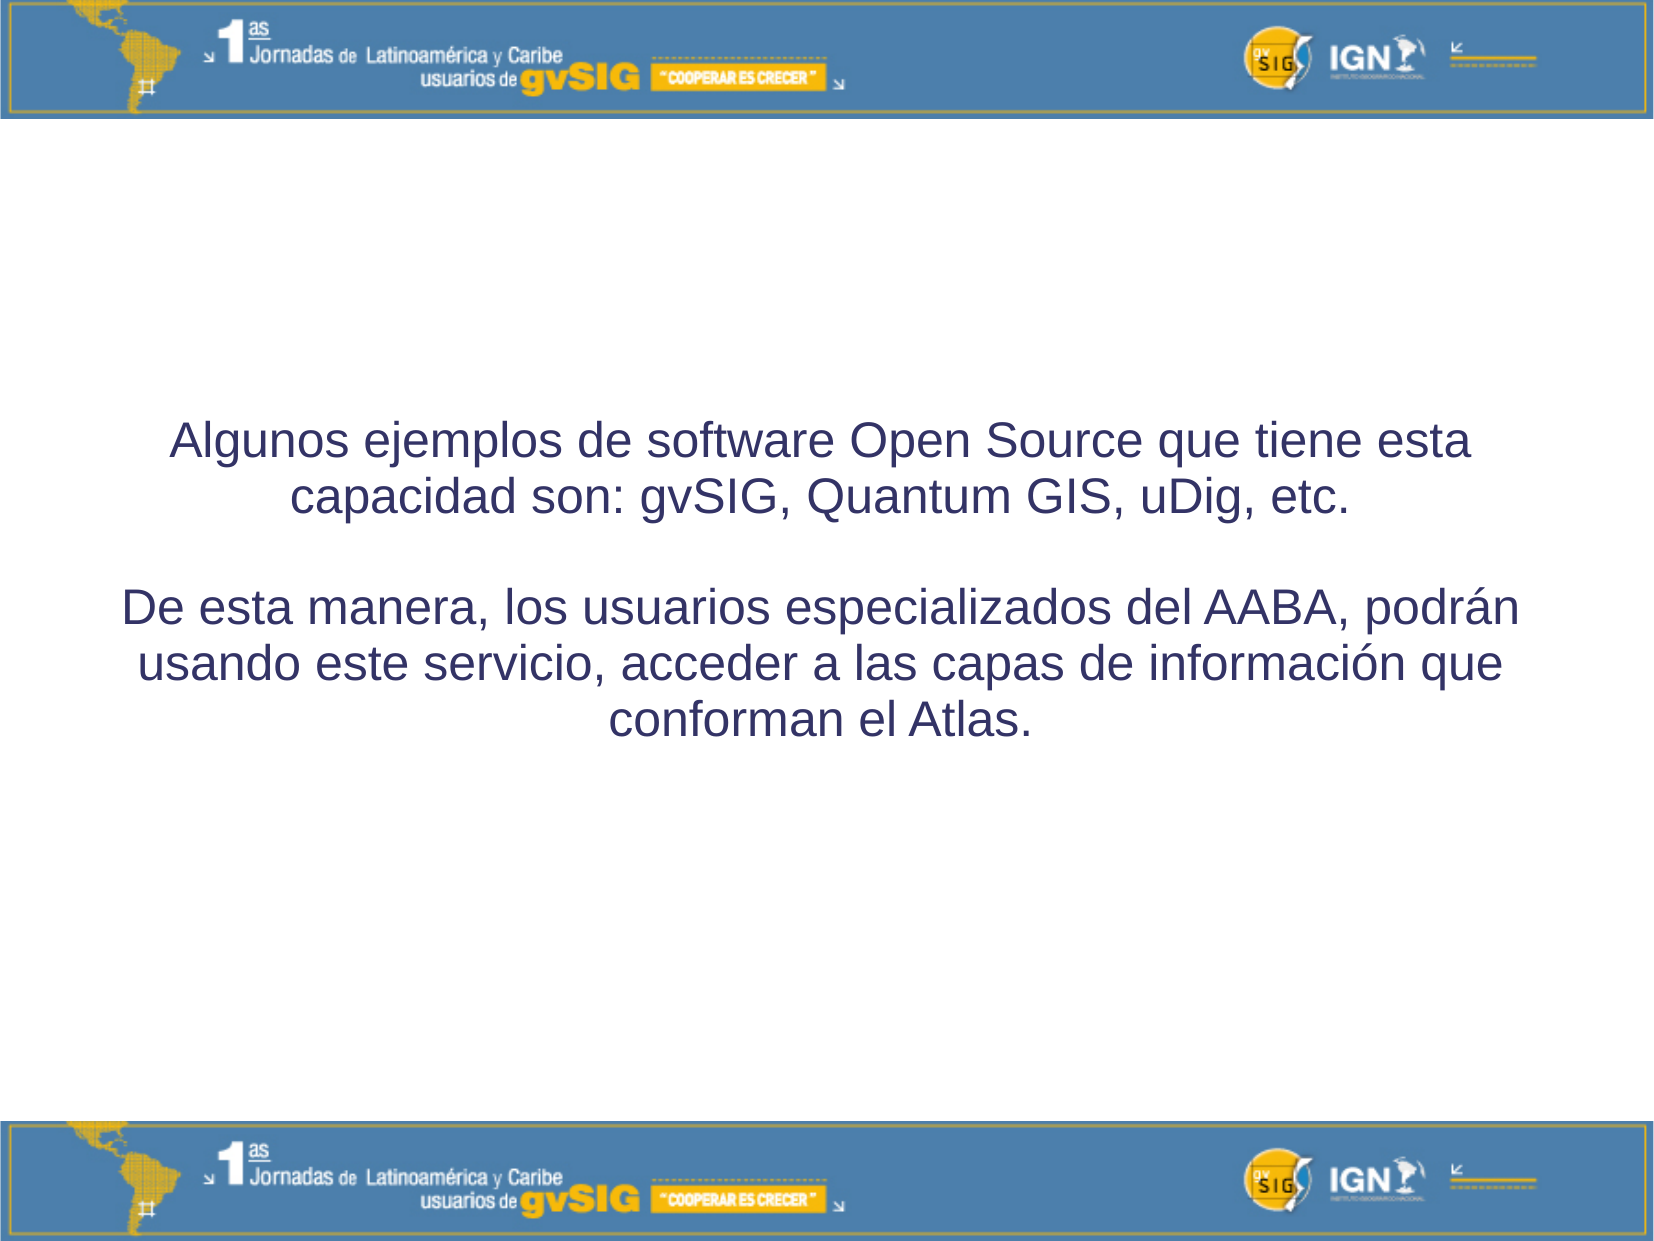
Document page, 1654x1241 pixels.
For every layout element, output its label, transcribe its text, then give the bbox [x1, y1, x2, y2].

picture [0, 0, 1654, 119]
text_box Algunos ejemplos de software Open Source que tiene esta capacidad son: gvSIG, Quantum GIS, uDig, etc. De esta manera, los usuarios especializados del AABA, podrán usando este servicio, acceder a las capas de información que conforman el Atlas. [76, 411, 1565, 864]
picture [0, 1121, 1654, 1241]
